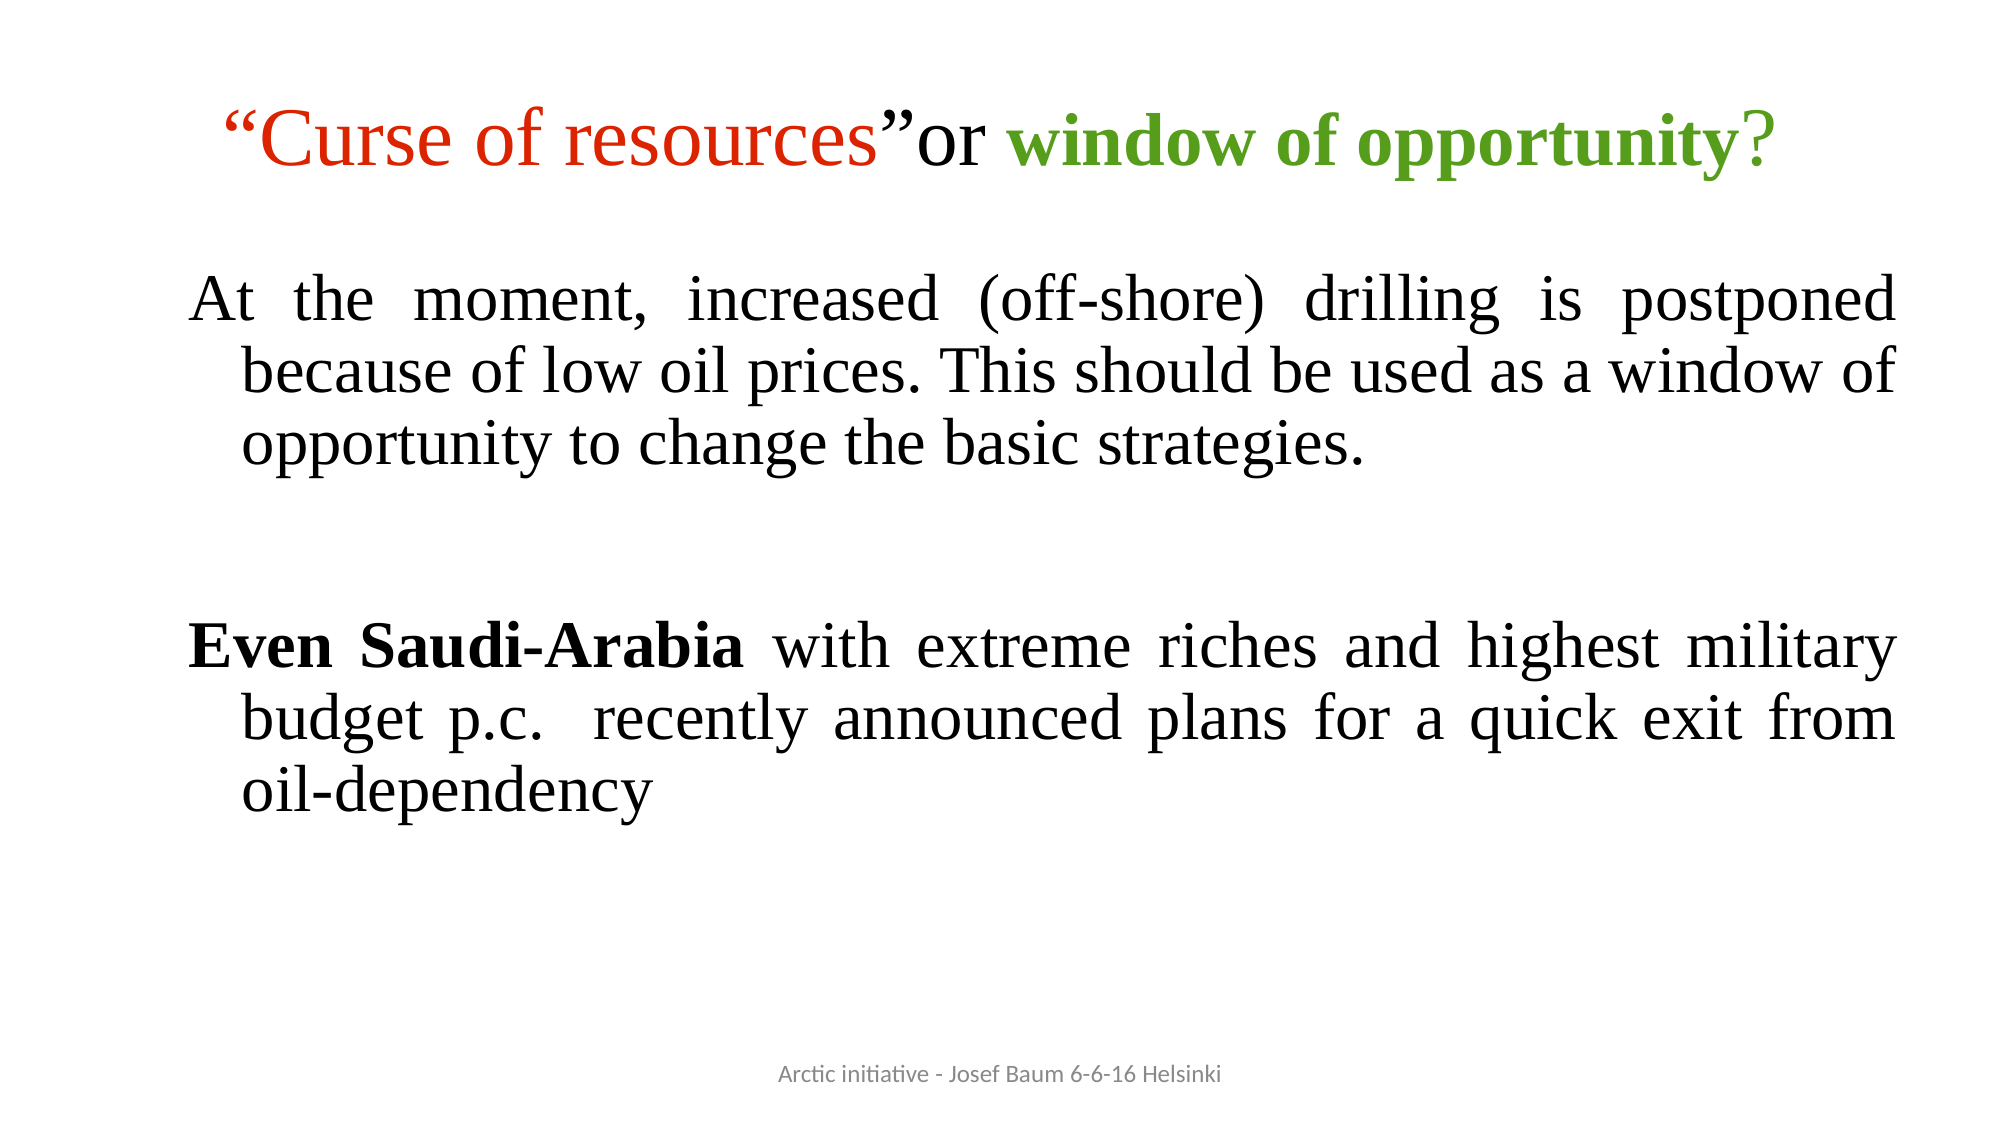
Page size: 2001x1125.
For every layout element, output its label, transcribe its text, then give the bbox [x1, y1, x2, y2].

list At the moment, increased (off-shore) drilling is postponed because of low oil prices. This should be used as a window of opportunity to change the basic strategies. Even Saudi-Arabia with extreme riches and highest military budget p.c. recently announced plans for a quick exit from oil-dependency [99, 263, 1900, 1006]
text_box Arctic initiative - Josef Baum 6-6-16 Helsinki [662, 1042, 1338, 1103]
title “Curse of resources”or window of opportunity? [99, 52, 1900, 226]
